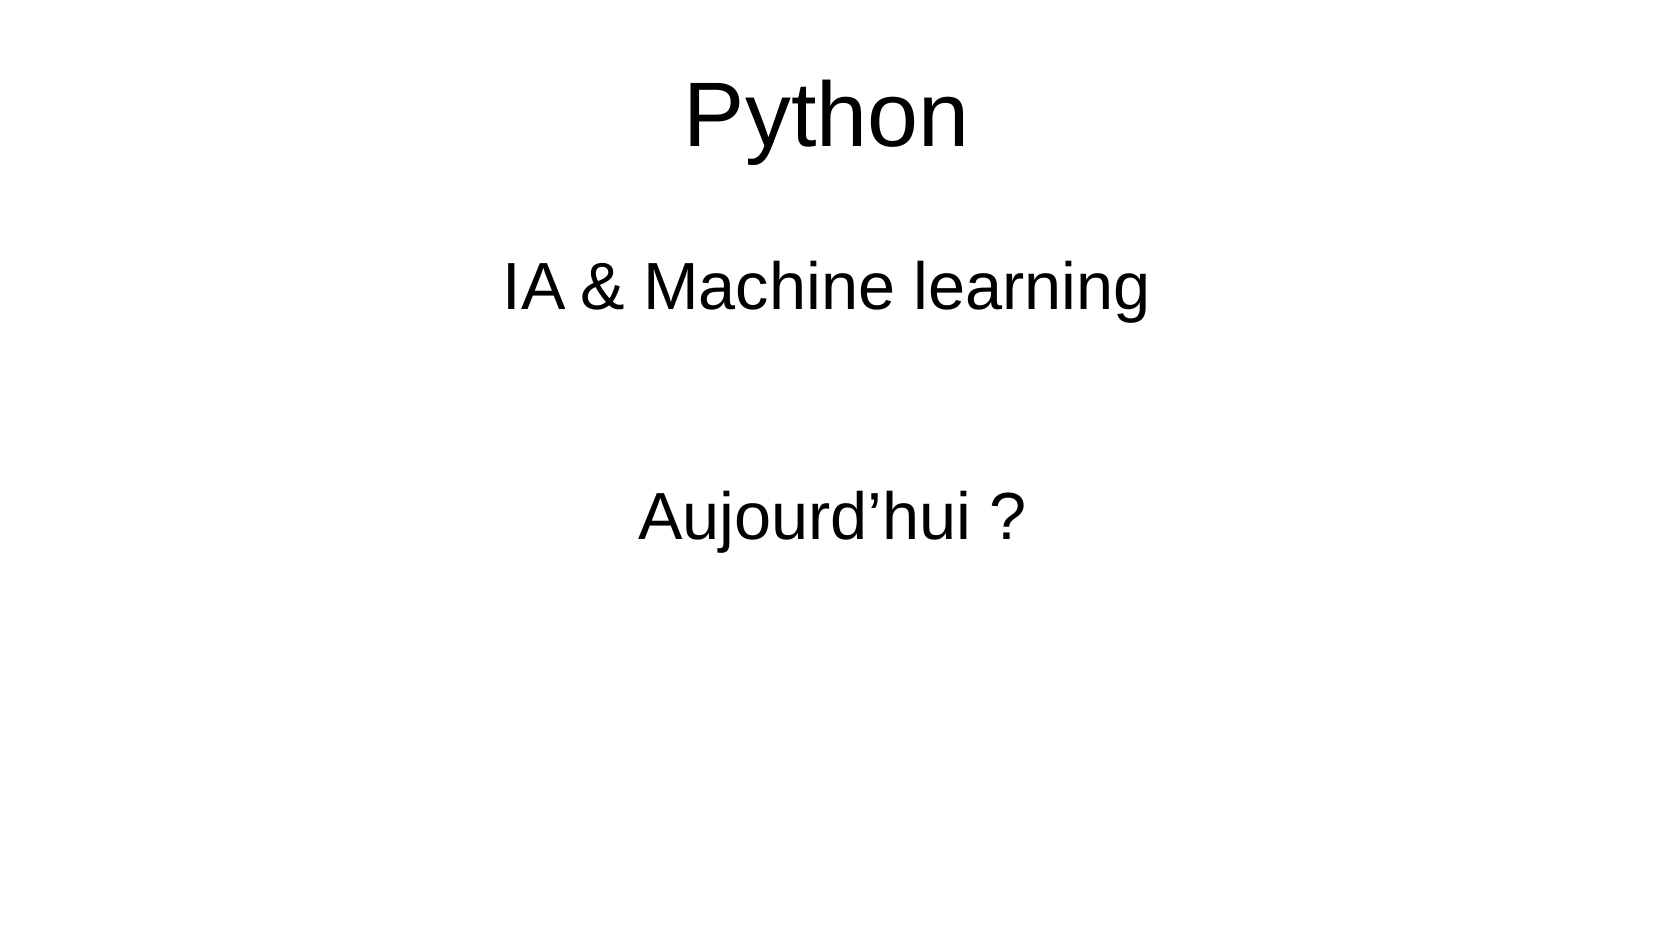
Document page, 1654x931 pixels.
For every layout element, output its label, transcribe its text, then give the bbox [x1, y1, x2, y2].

title Python [82, 37, 1571, 193]
text_box Aujourd’hui ? [623, 471, 1042, 562]
subtitle IA & Machine learning [82, 217, 1571, 355]
